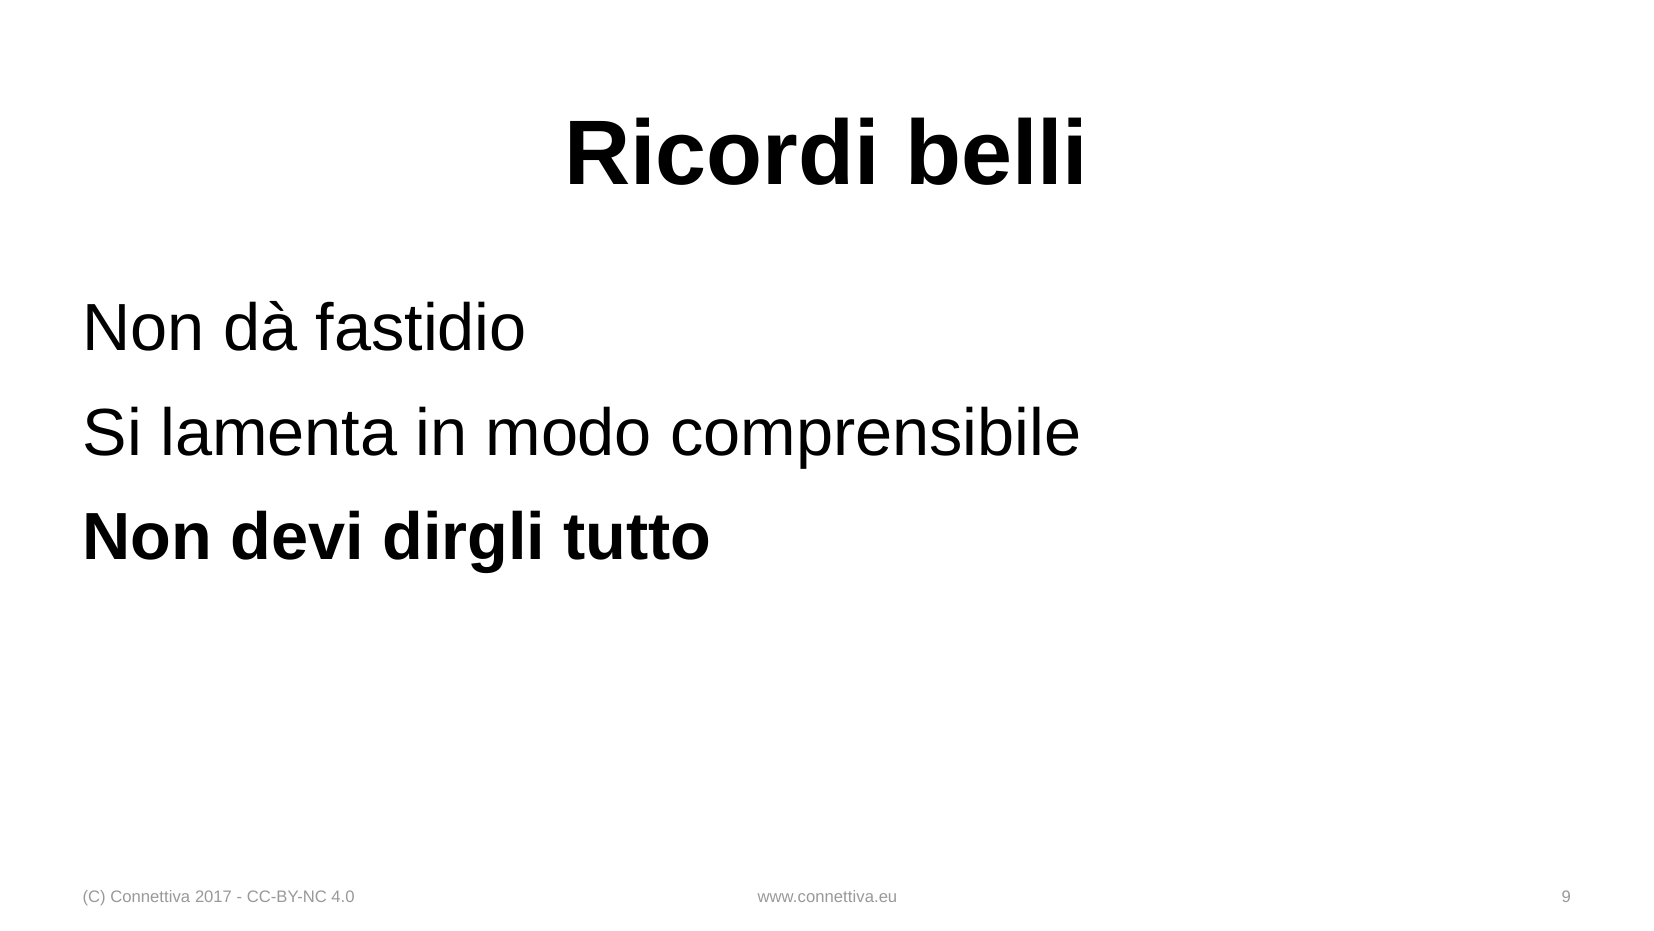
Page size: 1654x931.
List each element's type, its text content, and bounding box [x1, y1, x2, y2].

list Non dà fastidio Si lamenta in modo comprensibile Non devi dirgli tutto [82, 290, 1571, 931]
title Ricordi belli [82, 49, 1571, 257]
